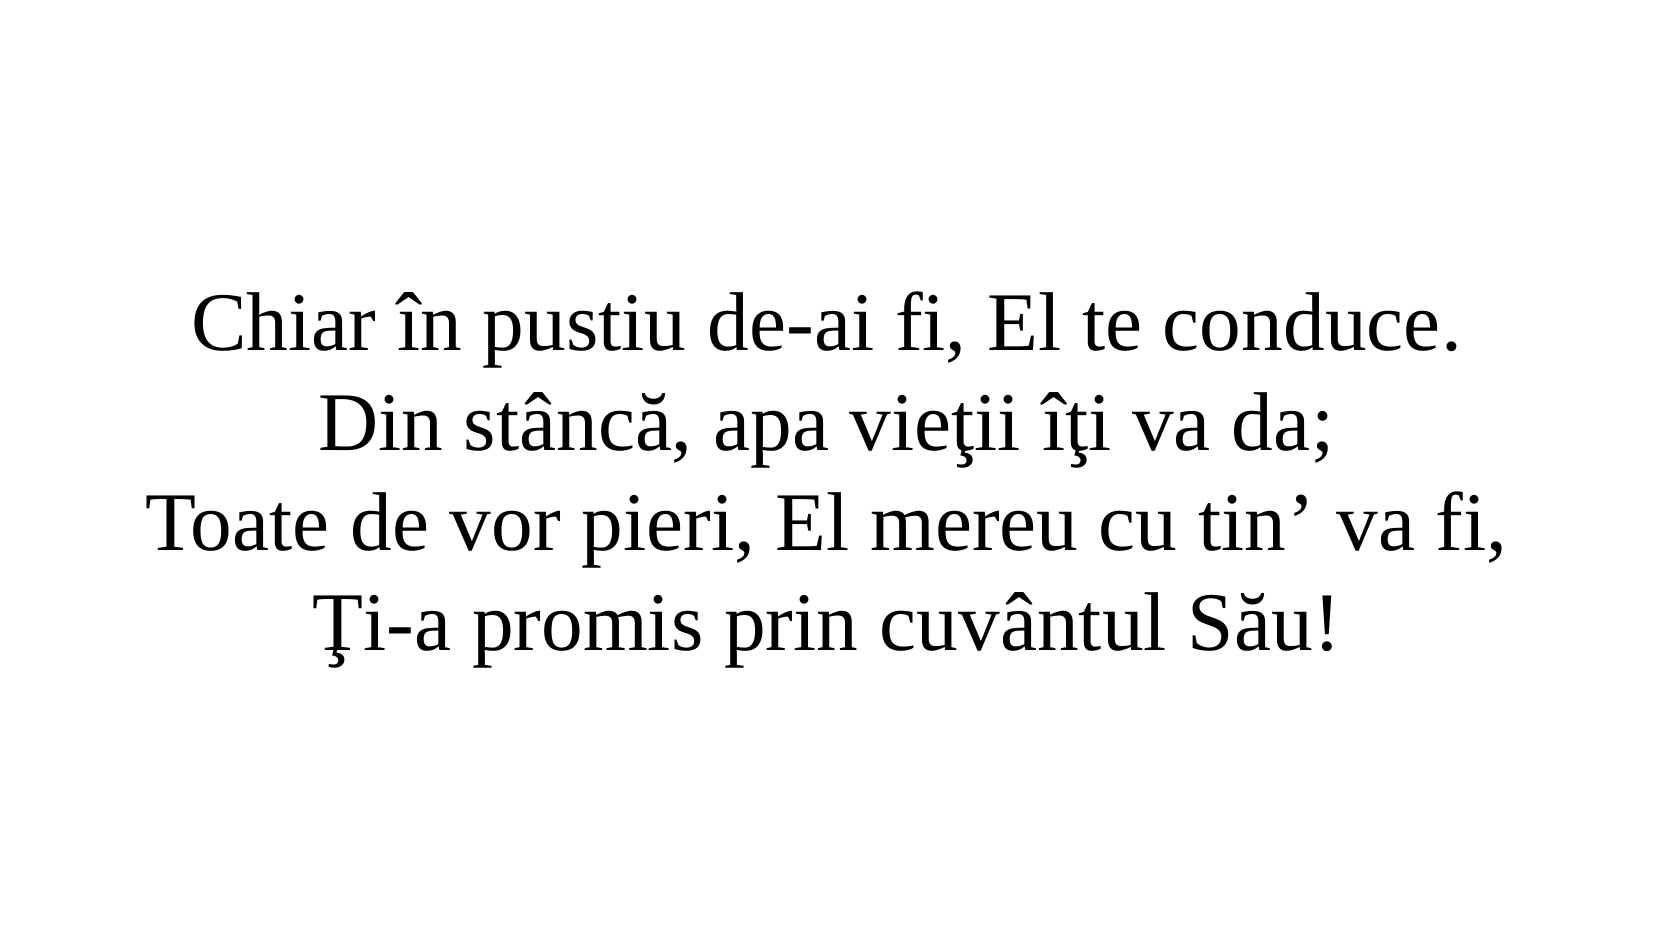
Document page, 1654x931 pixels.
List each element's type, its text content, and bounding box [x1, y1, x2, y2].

subtitle Chiar în pustiu de-ai fi, El te conduce. Din stâncă, apa vieţii îţi va da; Toate de vor pieri, El mereu cu tin’ va fi, Ţi-a promis prin cuvântul Său! [0, 259, 1654, 632]
